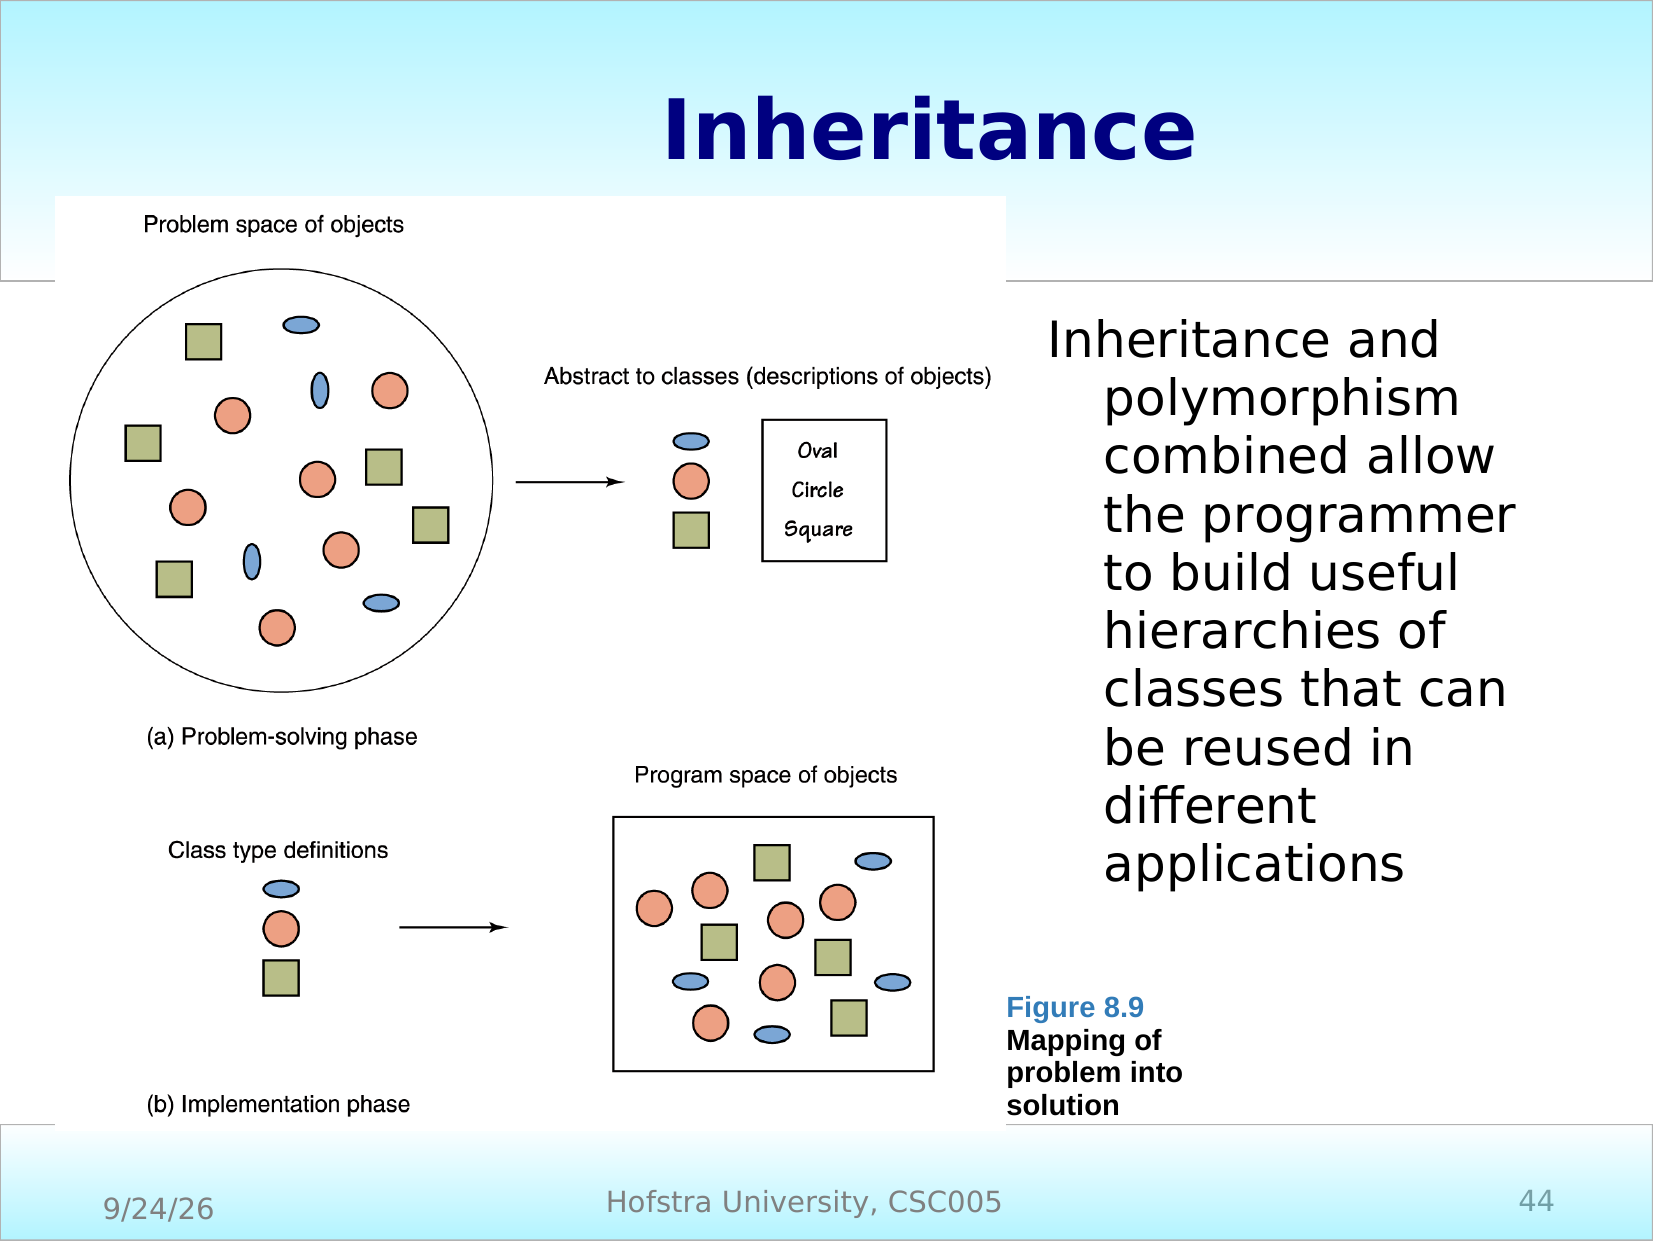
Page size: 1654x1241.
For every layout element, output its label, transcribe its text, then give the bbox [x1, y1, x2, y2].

title Inheritance [247, 27, 1612, 235]
picture [55, 196, 1006, 1131]
text_box Figure 8.9 Mapping of problem into solution [991, 983, 1240, 1130]
list Inheritance and polymorphism combined allow the programmer to build useful hierarchies of classes that can be reused in different applications [1033, 303, 1571, 1048]
